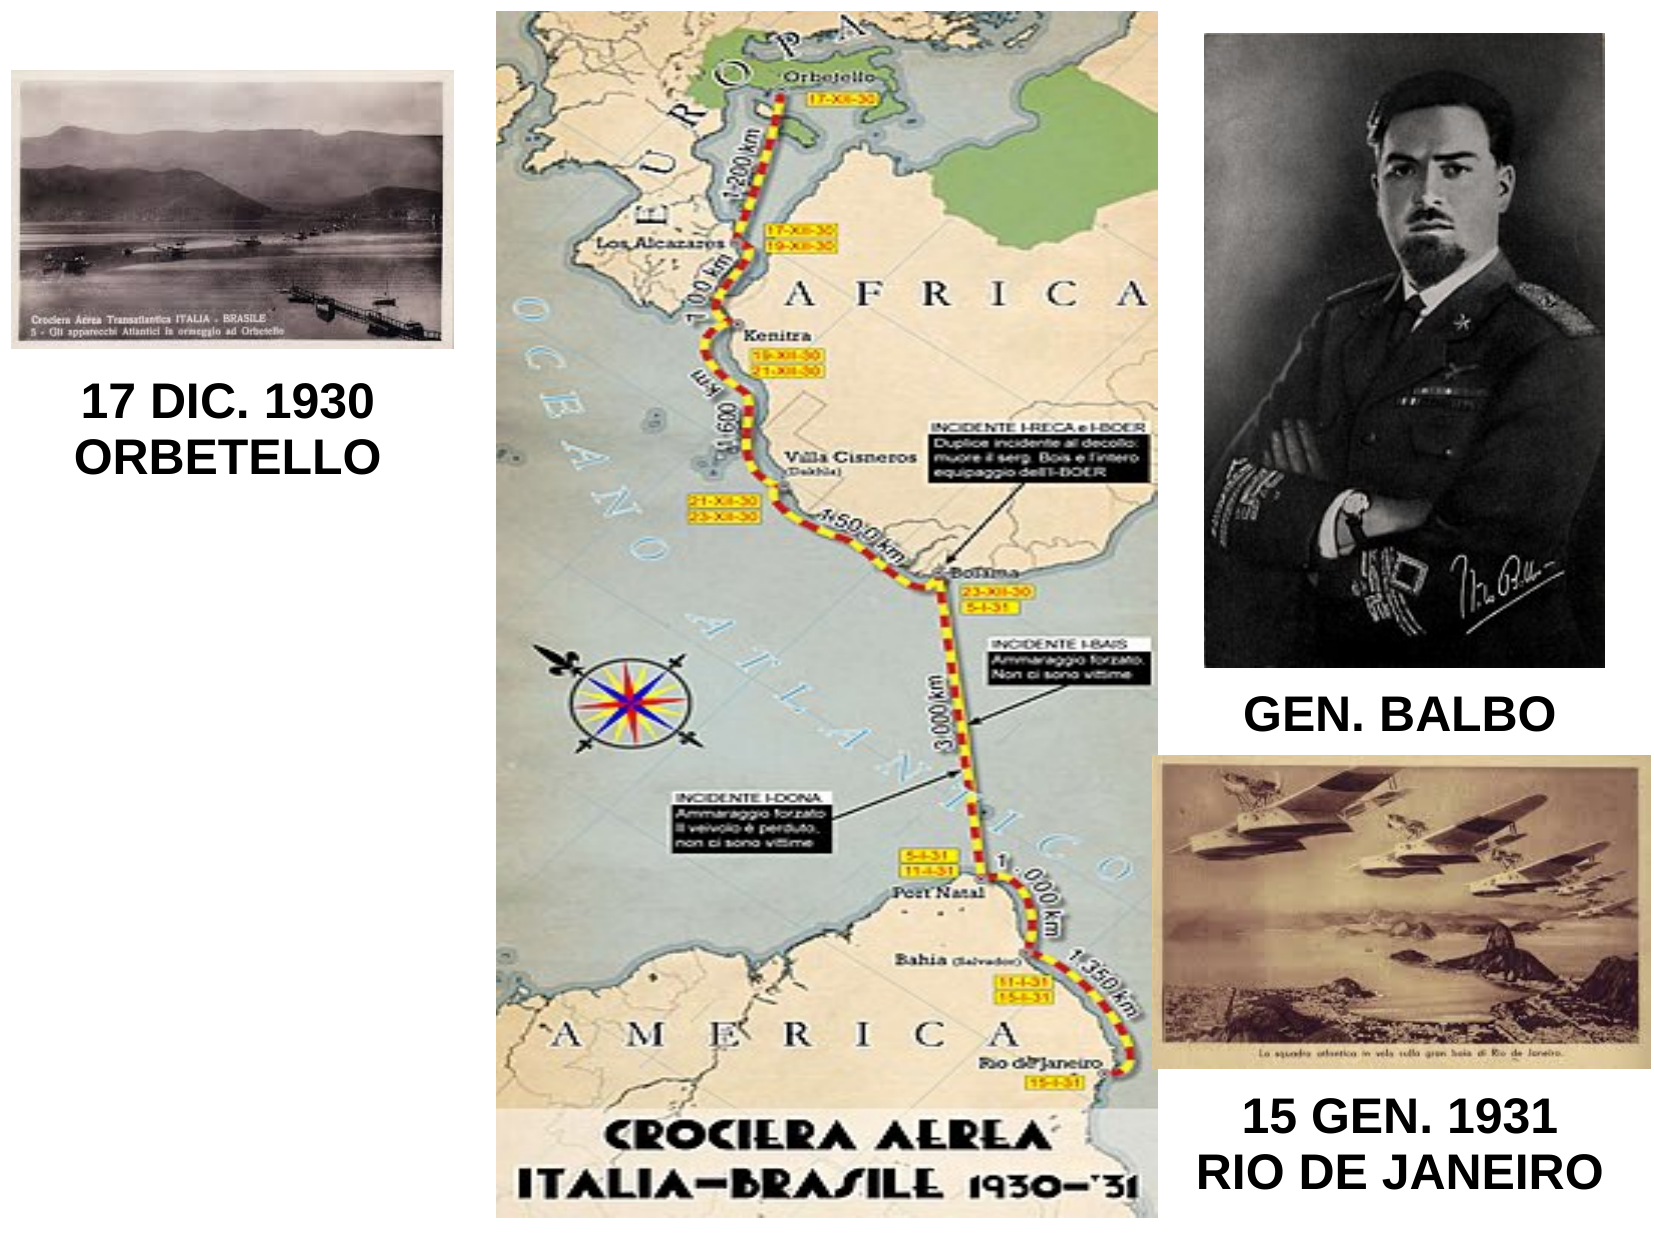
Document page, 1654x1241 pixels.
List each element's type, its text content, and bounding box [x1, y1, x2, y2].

picture [11, 70, 454, 349]
text_box 17 DIC. 1930 ORBETELLO [59, 366, 397, 493]
text_box 15 GEN. 1931 RIO DE JANEIRO [1181, 1080, 1619, 1208]
picture [496, 11, 1651, 1218]
picture [1204, 33, 1605, 668]
text_box GEN. BALBO [1228, 679, 1572, 750]
